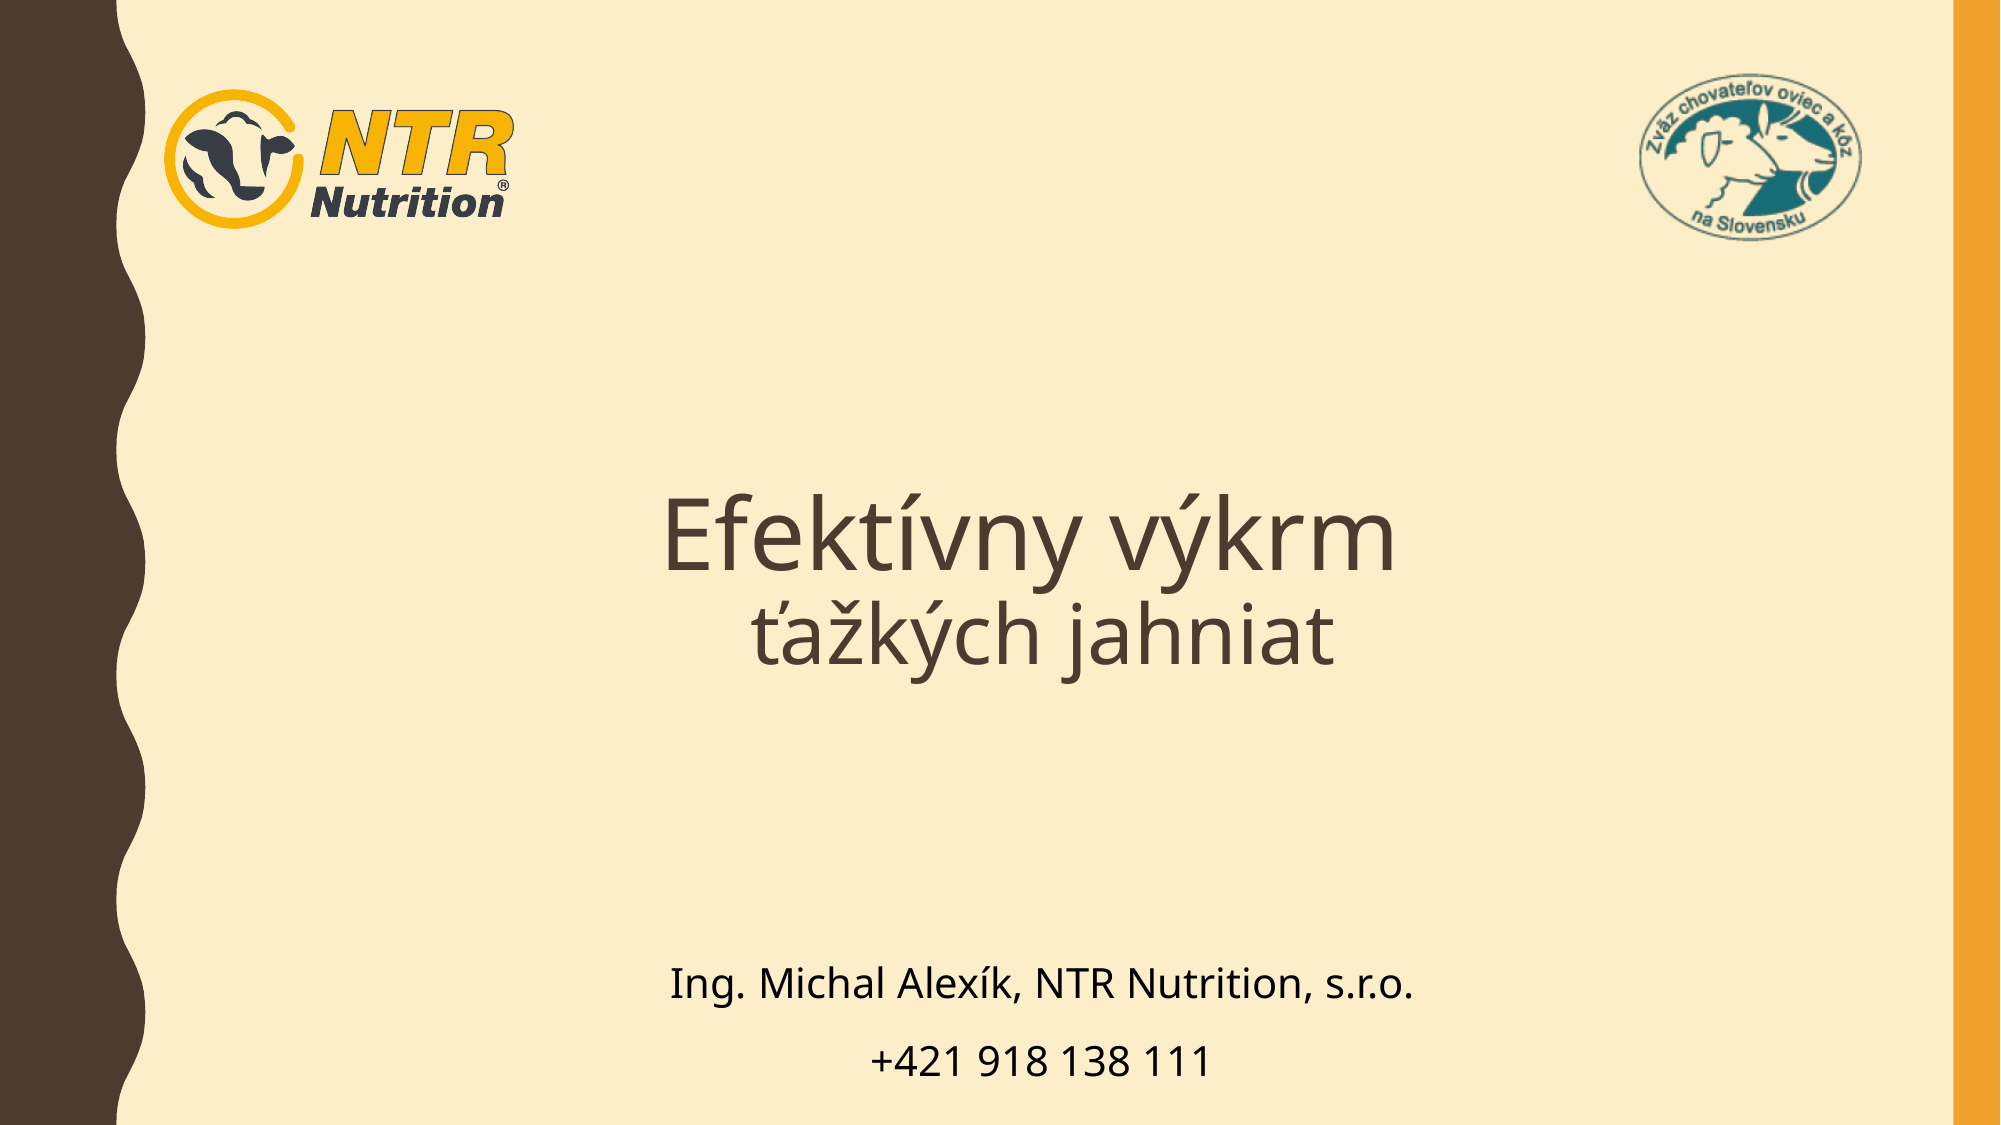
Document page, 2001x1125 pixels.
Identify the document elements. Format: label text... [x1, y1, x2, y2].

text_box Ing. Michal Alexík, NTR Nutrition, s.r.o. +421 918 138 111 [292, 941, 1793, 1096]
title Efektívny výkrm ťažkých jahniat [180, 477, 1906, 693]
picture [1638, 45, 1862, 270]
picture [164, 89, 514, 229]
